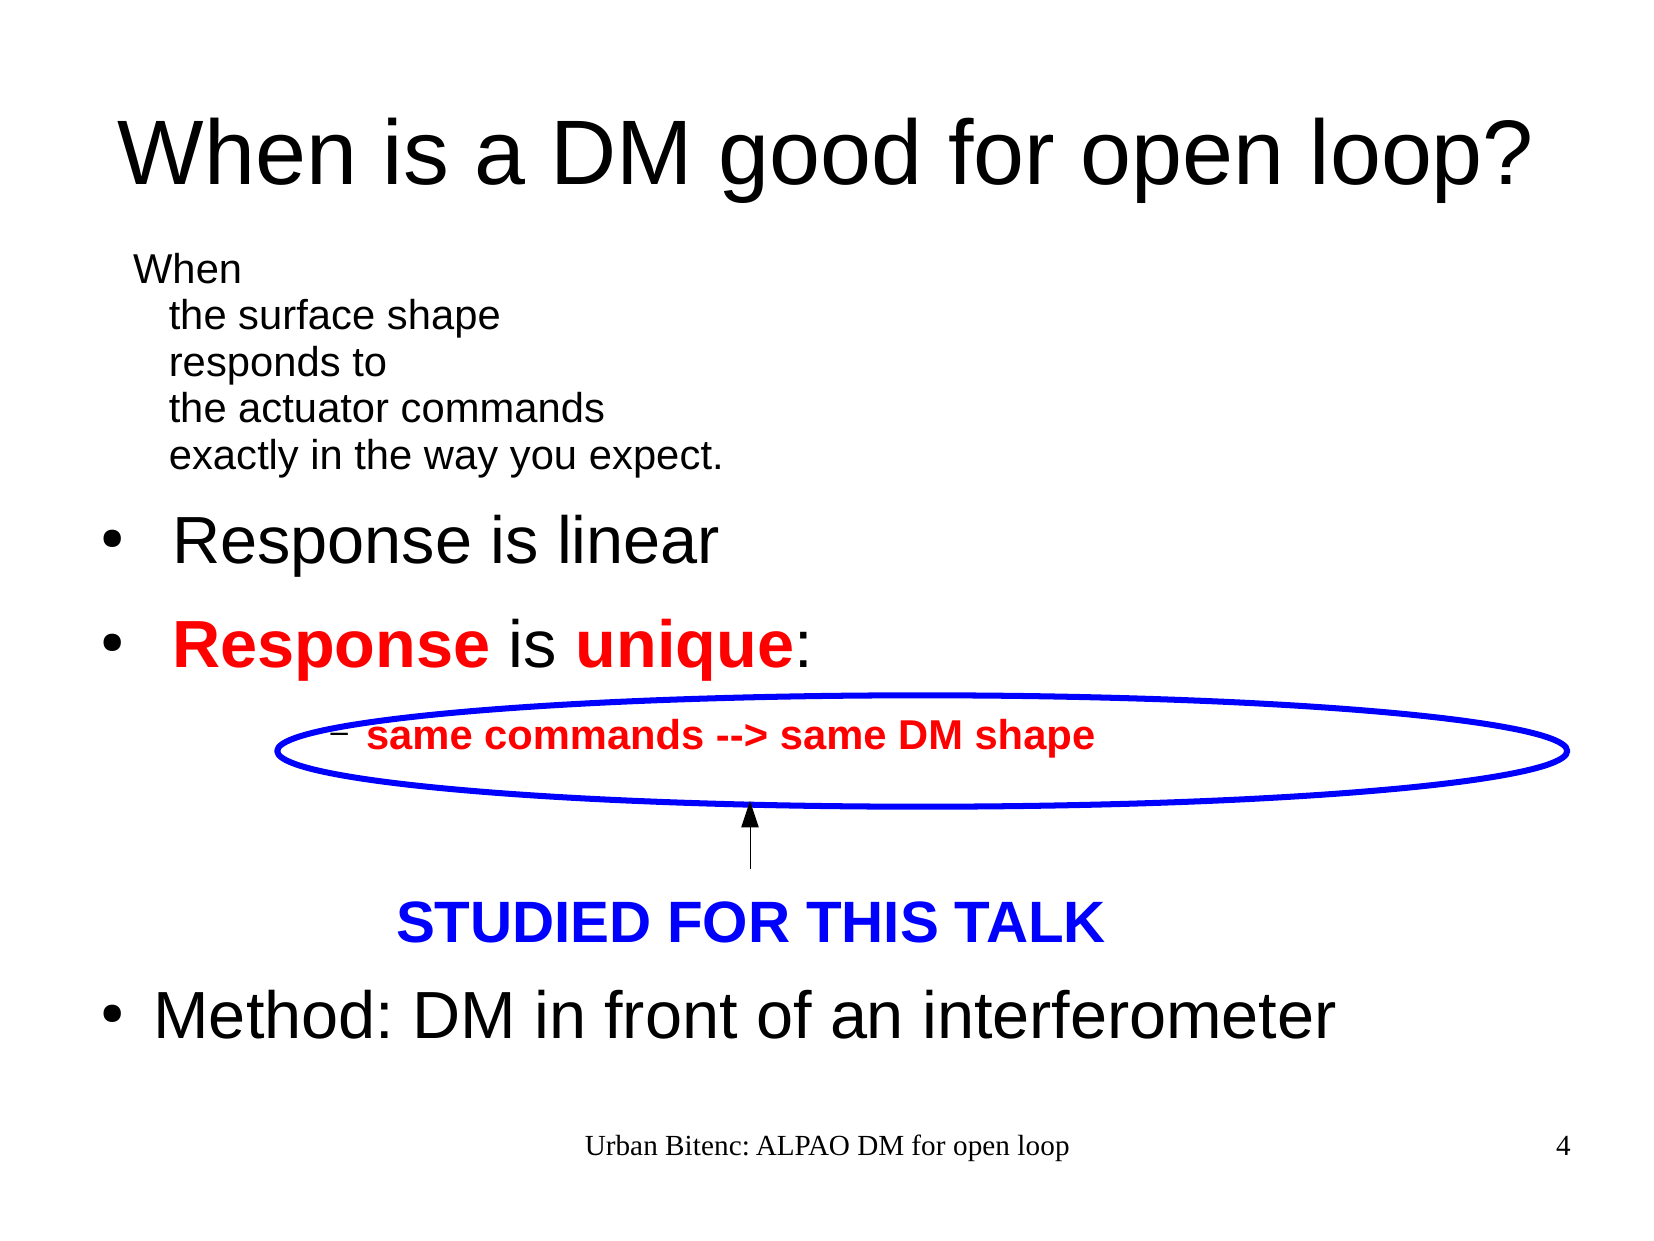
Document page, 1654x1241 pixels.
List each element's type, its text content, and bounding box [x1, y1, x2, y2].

text_box When the surface shape responds to the actuator commands exactly in the way you expect. [83, 238, 739, 486]
list Response is linear Response is unique: same commands --> same DM shape Method: DM in front of an interferometer [82, 502, 1538, 1101]
title When is a DM good for open loop? [82, 49, 1571, 257]
